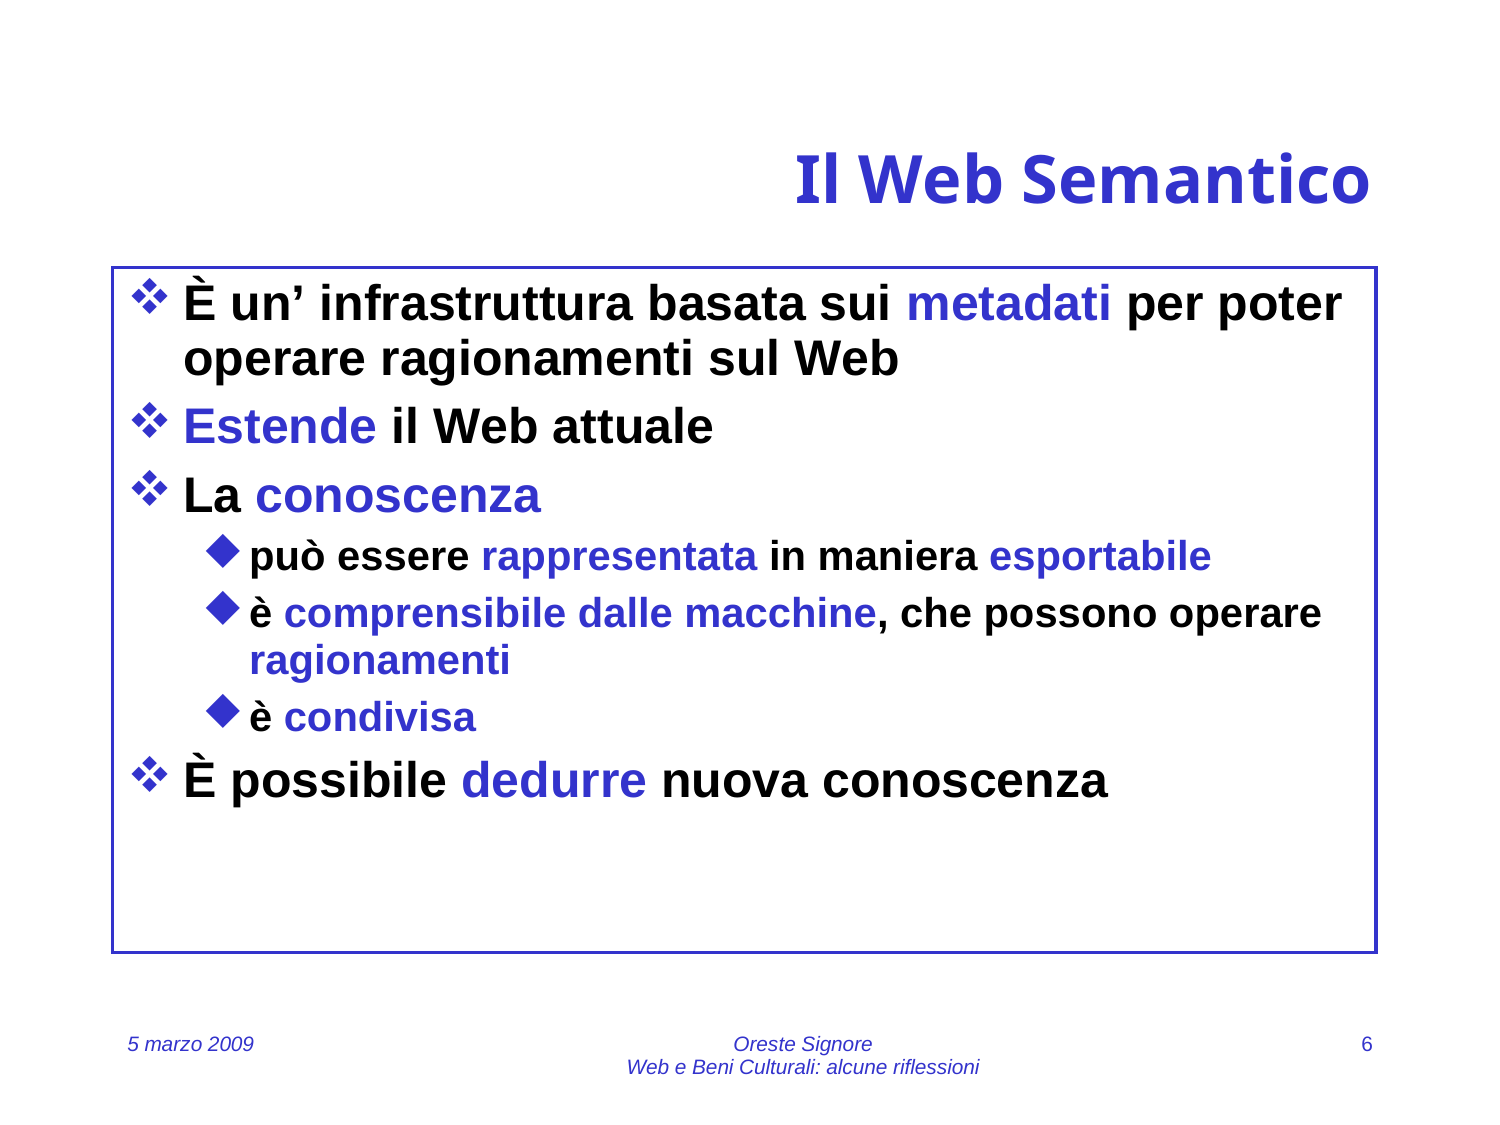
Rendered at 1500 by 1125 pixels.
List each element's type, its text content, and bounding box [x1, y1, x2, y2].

title Il Web Semantico [112, 99, 1388, 256]
list È un’ infrastruttura basata sui metadati per poter operare ragionamenti sul Web Estende il Web attuale La conoscenza può essere rappresentata in maniera esportabile è comprensibile dalle macchine, che possono operare ragionamenti è condivisa È possibile dedurre nuova conoscenza [112, 267, 1377, 953]
